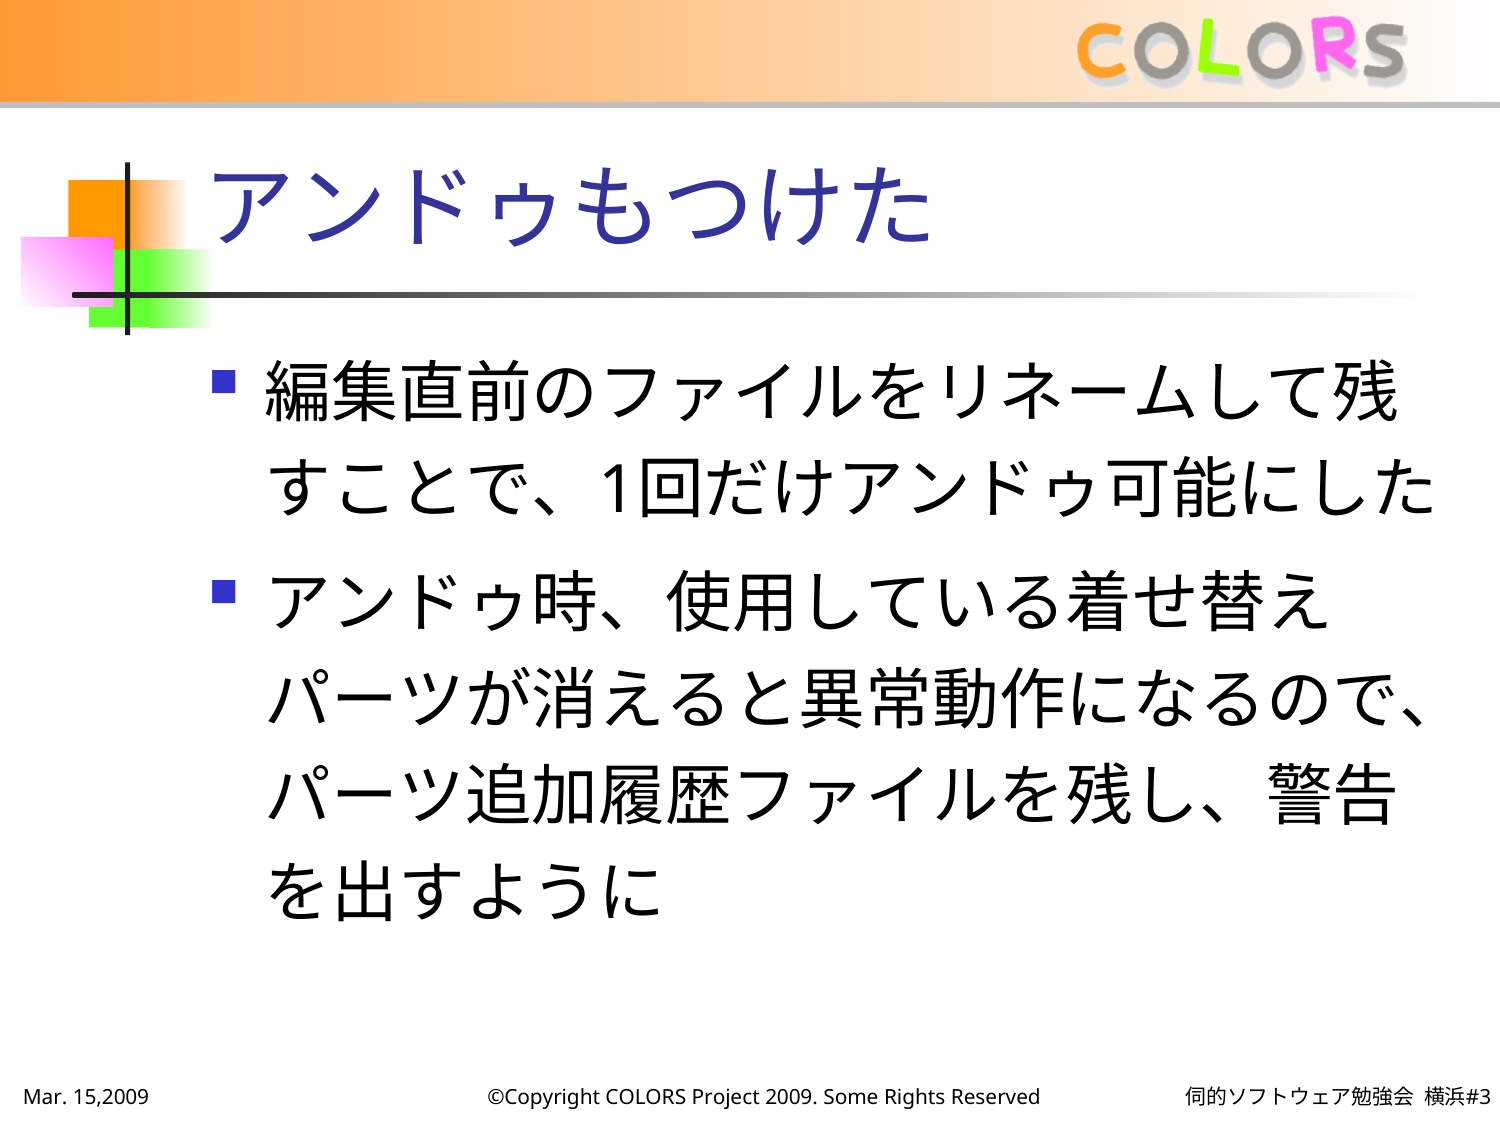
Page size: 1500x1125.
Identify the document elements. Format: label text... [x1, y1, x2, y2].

list 編集直前のファイルをリネームして残すことで、1回だけアンドゥ可能にした アンドゥ時、使用している着せ替えパーツが消えると異常動作になるので、パーツ追加履歴ファイルを残し、警告を出すように [193, 331, 1469, 1007]
title アンドゥもつけた [188, 35, 1468, 276]
